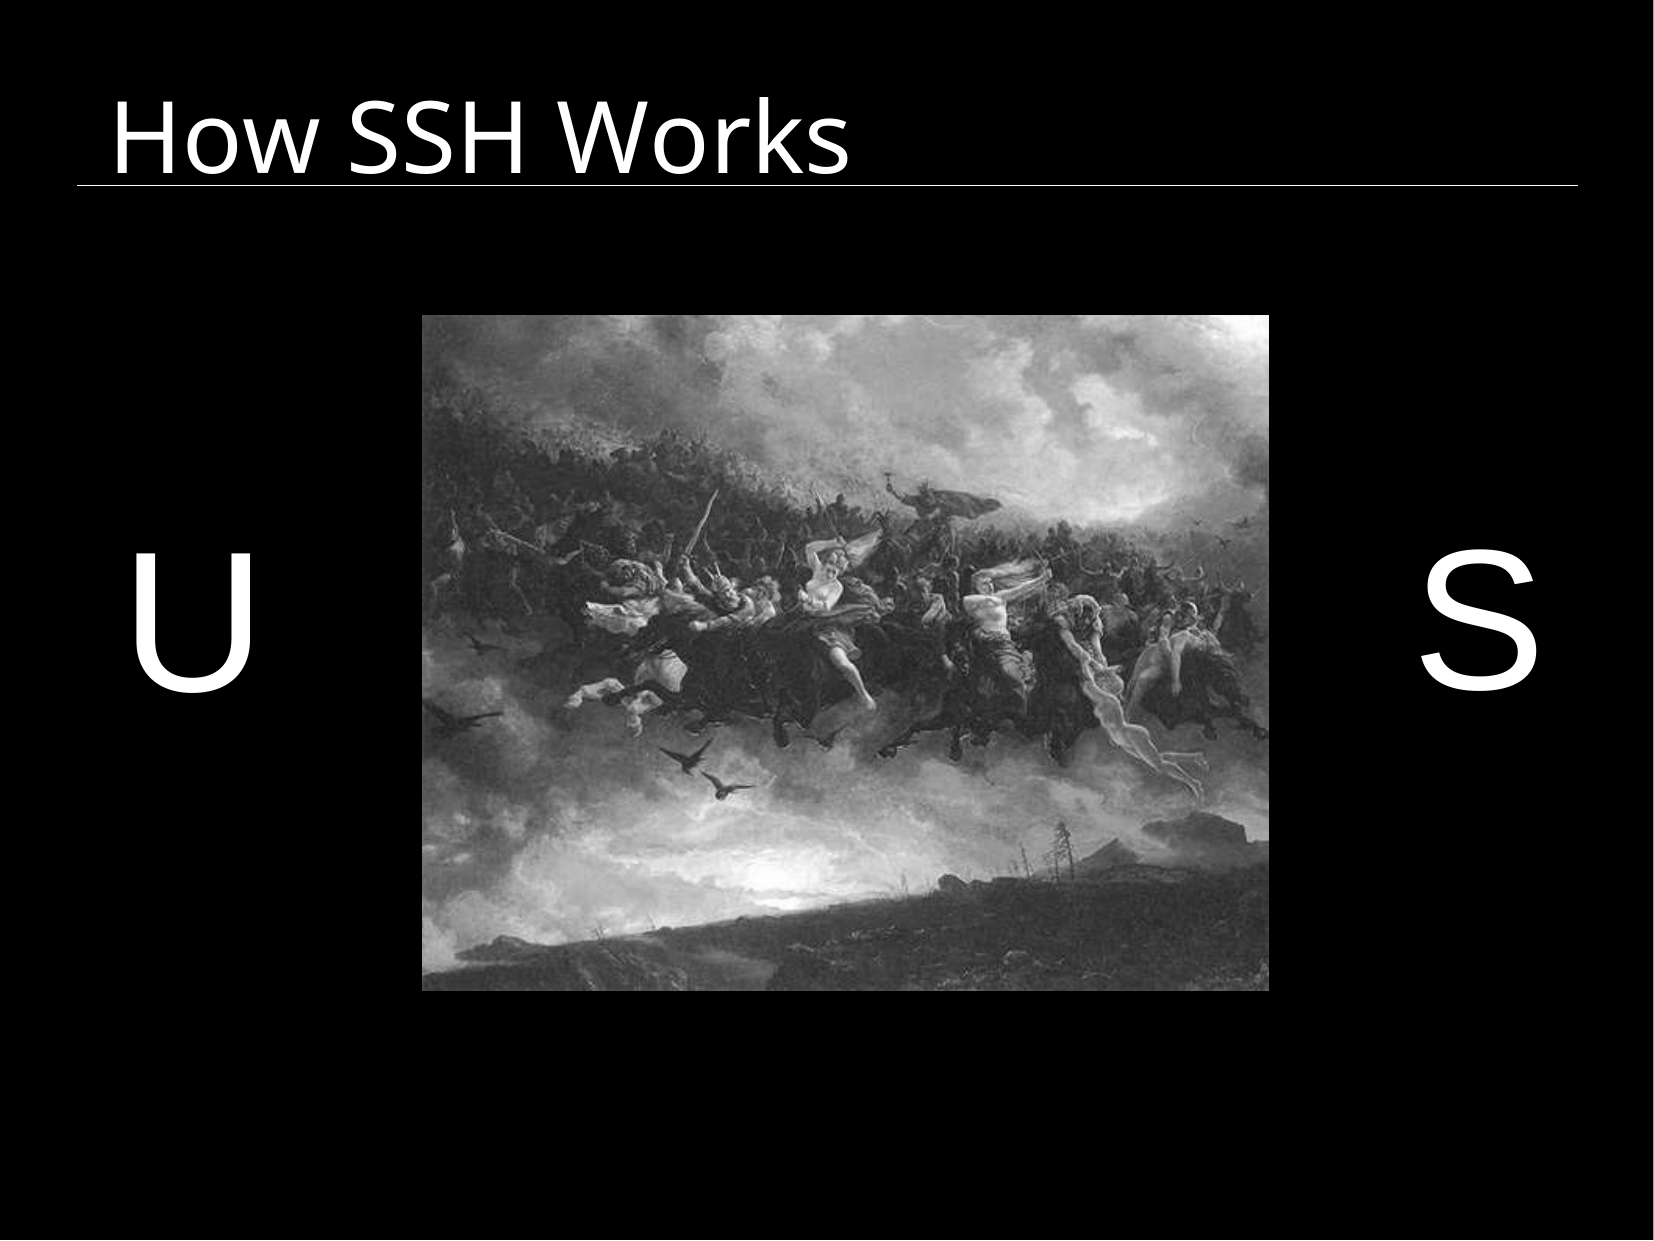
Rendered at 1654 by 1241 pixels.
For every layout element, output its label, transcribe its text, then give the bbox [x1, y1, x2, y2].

text_box S [1397, 501, 1561, 740]
text_box U [106, 503, 282, 742]
text_box How SSH Works [93, 58, 868, 185]
picture [422, 315, 1269, 991]
